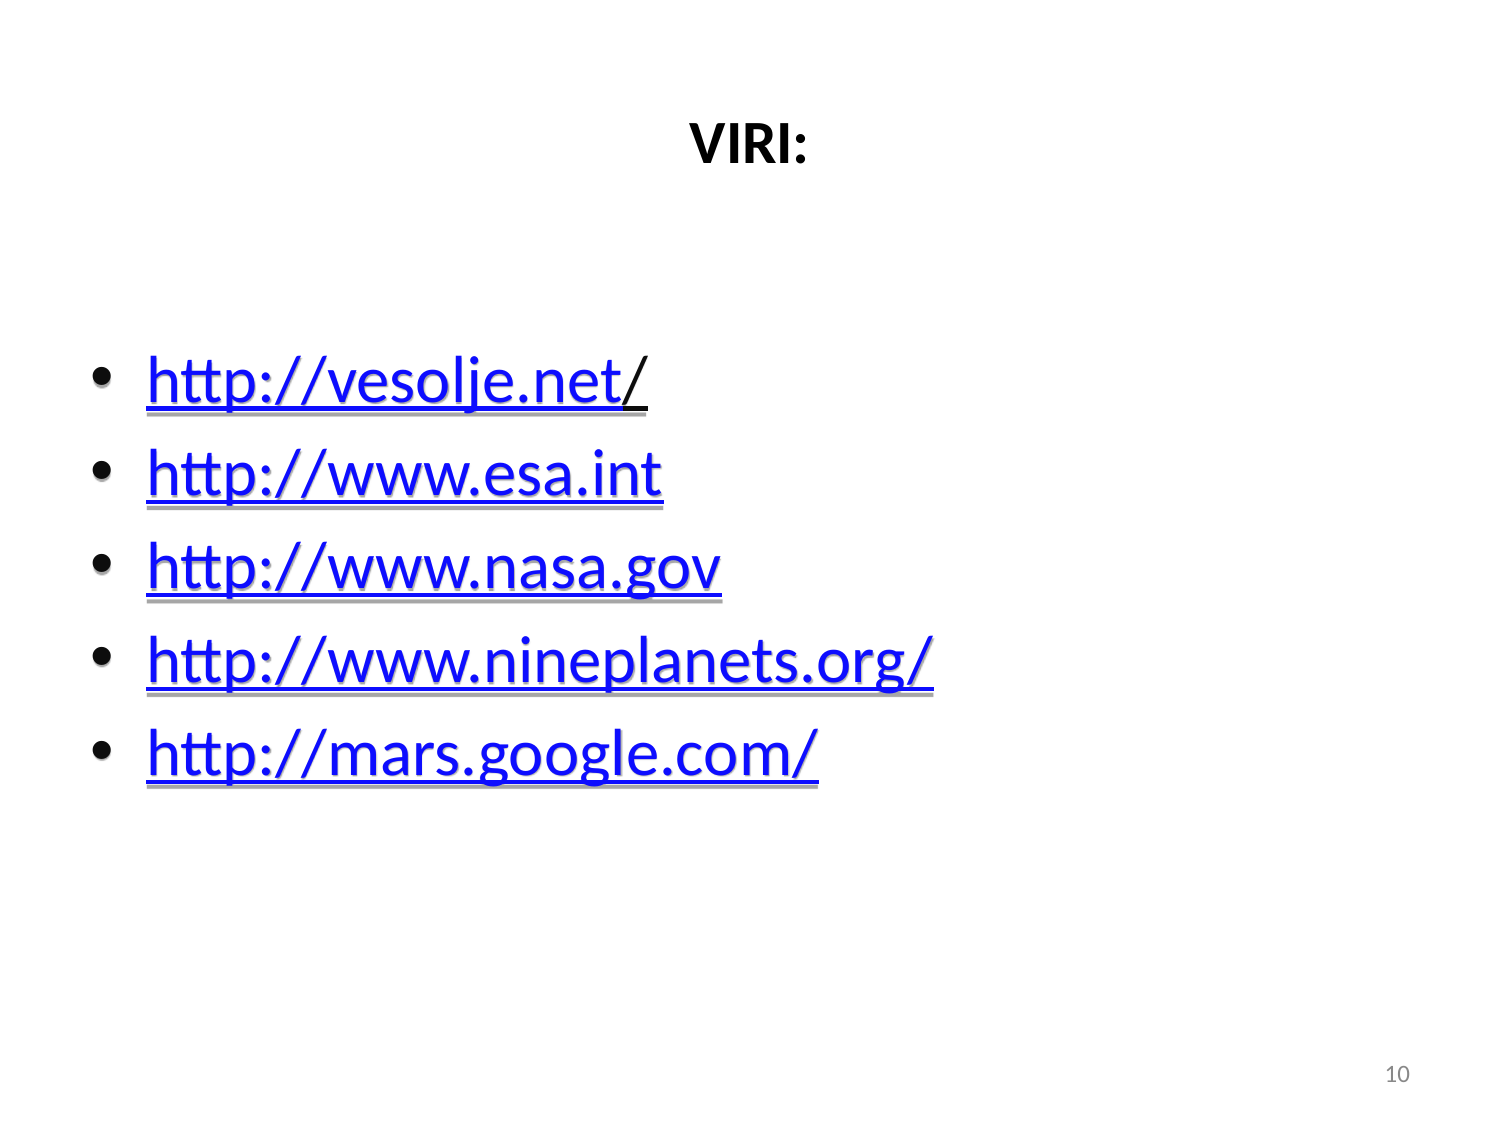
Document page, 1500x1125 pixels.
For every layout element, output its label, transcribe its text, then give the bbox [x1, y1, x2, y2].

slide_number <number> [1074, 1042, 1425, 1103]
title VIRI: [75, 45, 1425, 233]
list http://vesolje.net/ http://www.esa.int http://www.nasa.gov http://www.nineplanets.org/ http://mars.google.com/ [75, 234, 1425, 1005]
